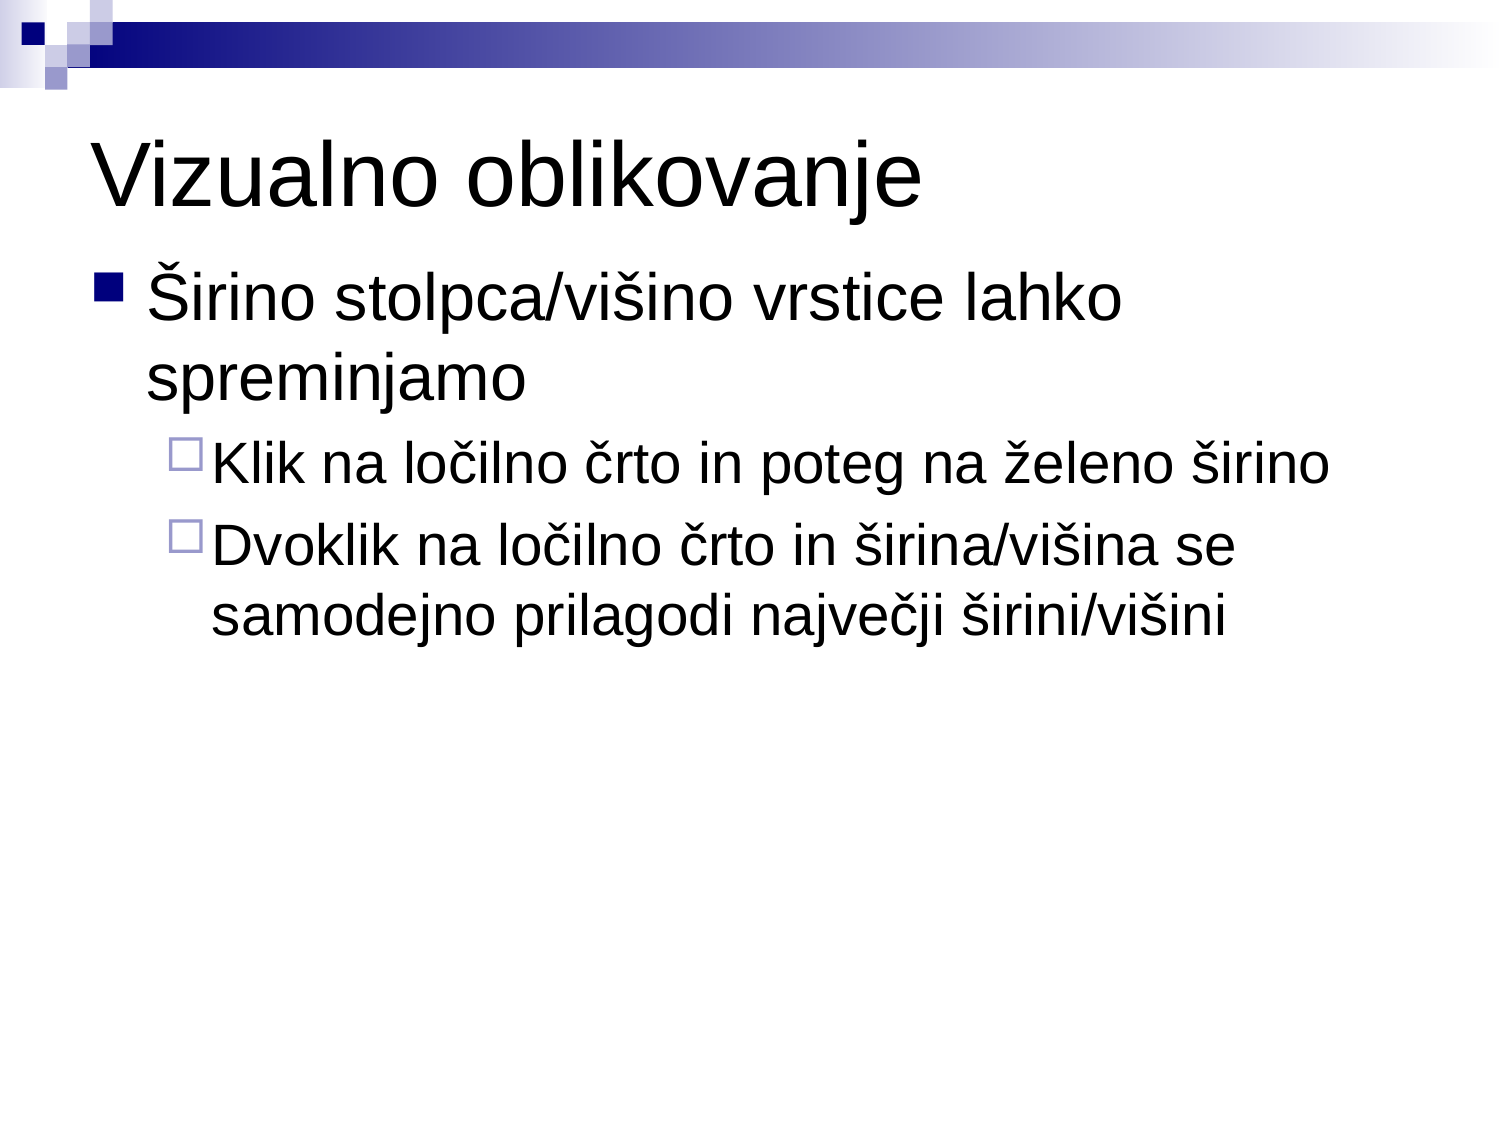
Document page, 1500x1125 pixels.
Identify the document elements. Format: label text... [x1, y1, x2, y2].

list Širino stolpca/višino vrstice lahko spreminjamo Klik na ločilno črto in poteg na želeno širino Dvoklik na ločilno črto in širina/višina se samodejno prilagodi največji širini/višini [75, 246, 1425, 1079]
title Vizualno oblikovanje [75, 105, 1425, 235]
